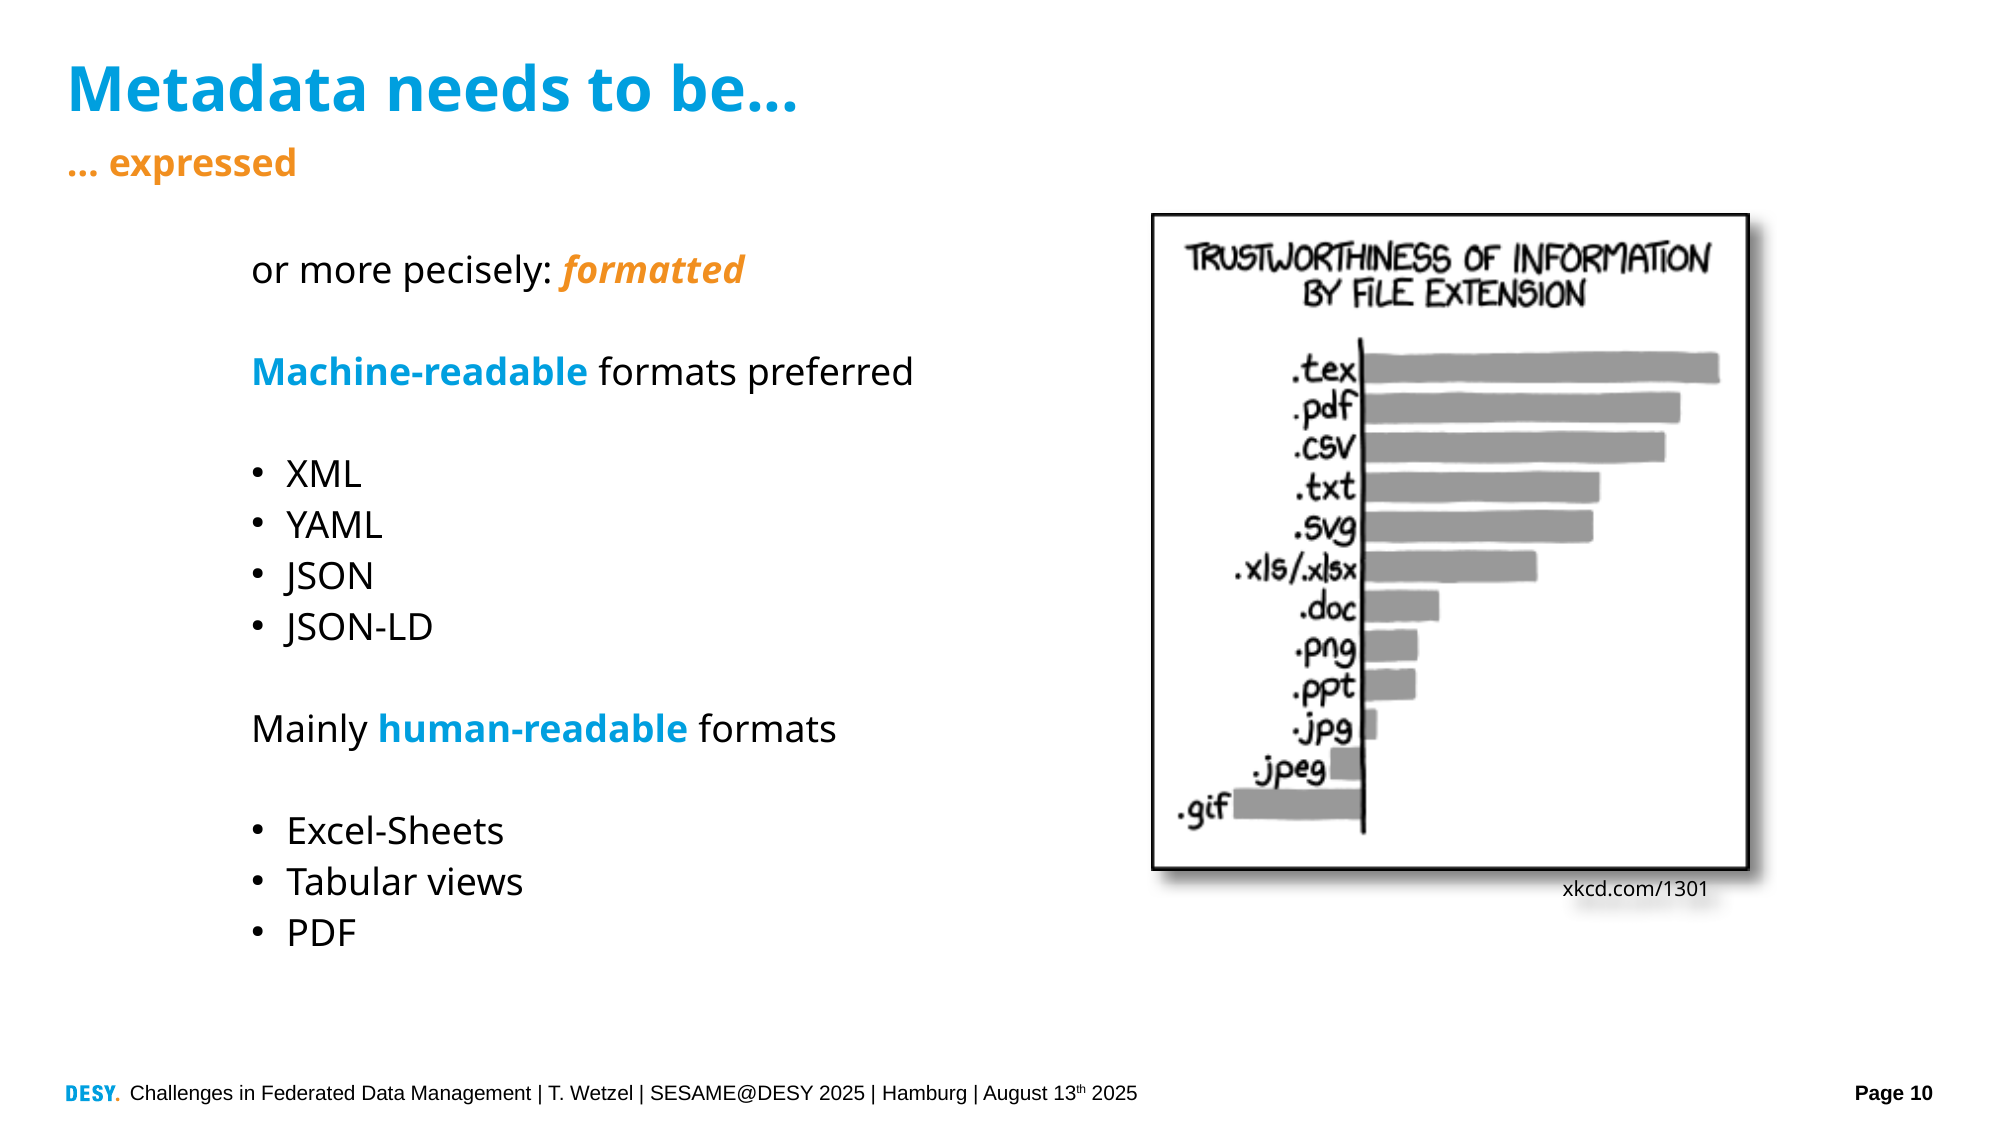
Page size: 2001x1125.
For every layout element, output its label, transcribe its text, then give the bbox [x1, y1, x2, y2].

title Metadata needs to be... [66, 57, 1933, 132]
text_box or more pecisely: formatted Machine-readable formats preferred XML YAML JSON JSON-LD Mainly human-readable formats Excel-Sheets Tabular views PDF [236, 236, 975, 1025]
picture [1151, 213, 1750, 871]
text_box xkcd.com/1301 [1547, 866, 1772, 916]
list … expressed [66, 134, 1933, 197]
